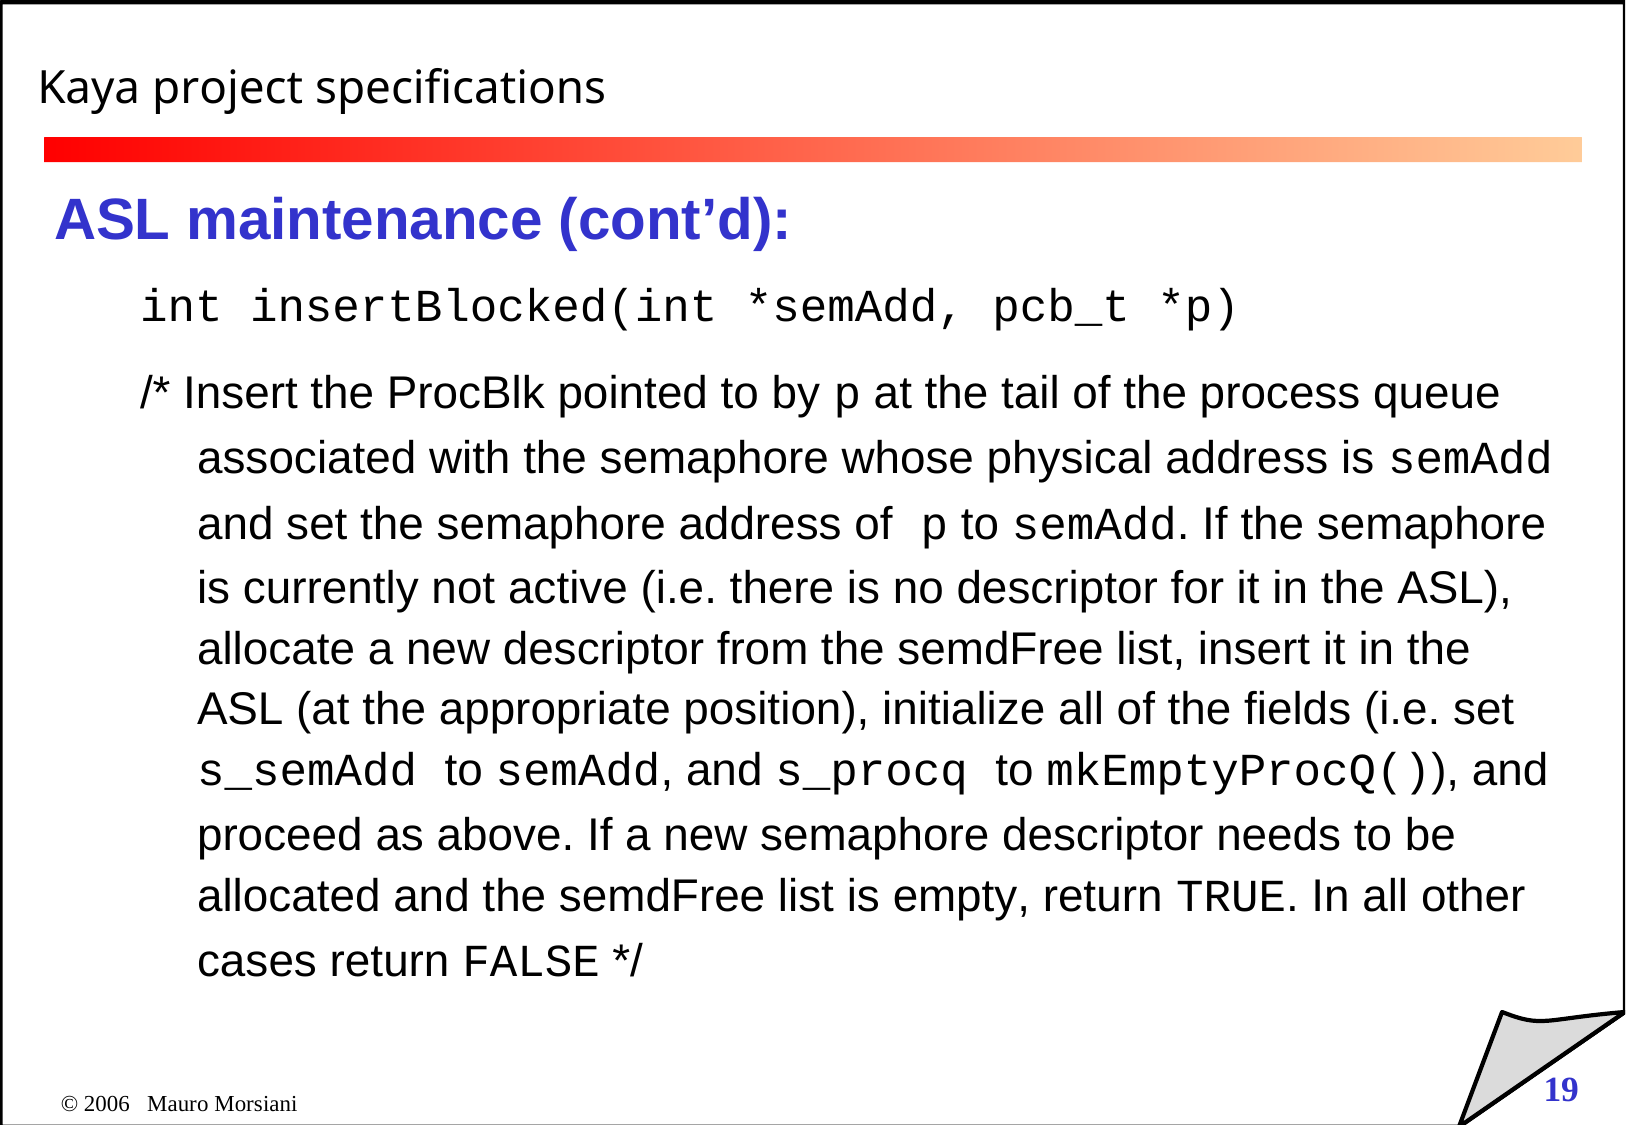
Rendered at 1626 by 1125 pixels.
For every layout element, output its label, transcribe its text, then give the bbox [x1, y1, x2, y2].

title Kaya project specifications [37, 44, 1588, 131]
list ASL maintenance (cont’d): int insertBlocked(int *semAdd, pcb_t *p) /* Insert the ProcBlk pointed to by p at the tail of the process queue associated with the semaphore whose physical address is semAdd and set the semaphore address of p to semAdd. If the semaphore is currently not active (i.e. there is no descriptor for it in the ASL), allocate a new descriptor from the semdFree list, insert it in the ASL (at the appropriate position), initialize all of the fields (i.e. set s_semAdd to semAdd, and s_procq to mkEmptyProcQ()), and proceed as above. If a new semaphore descriptor needs to be allocated and the semdFree list is empty, return TRUE. In all other cases return FALSE */ [54, 187, 1571, 1124]
